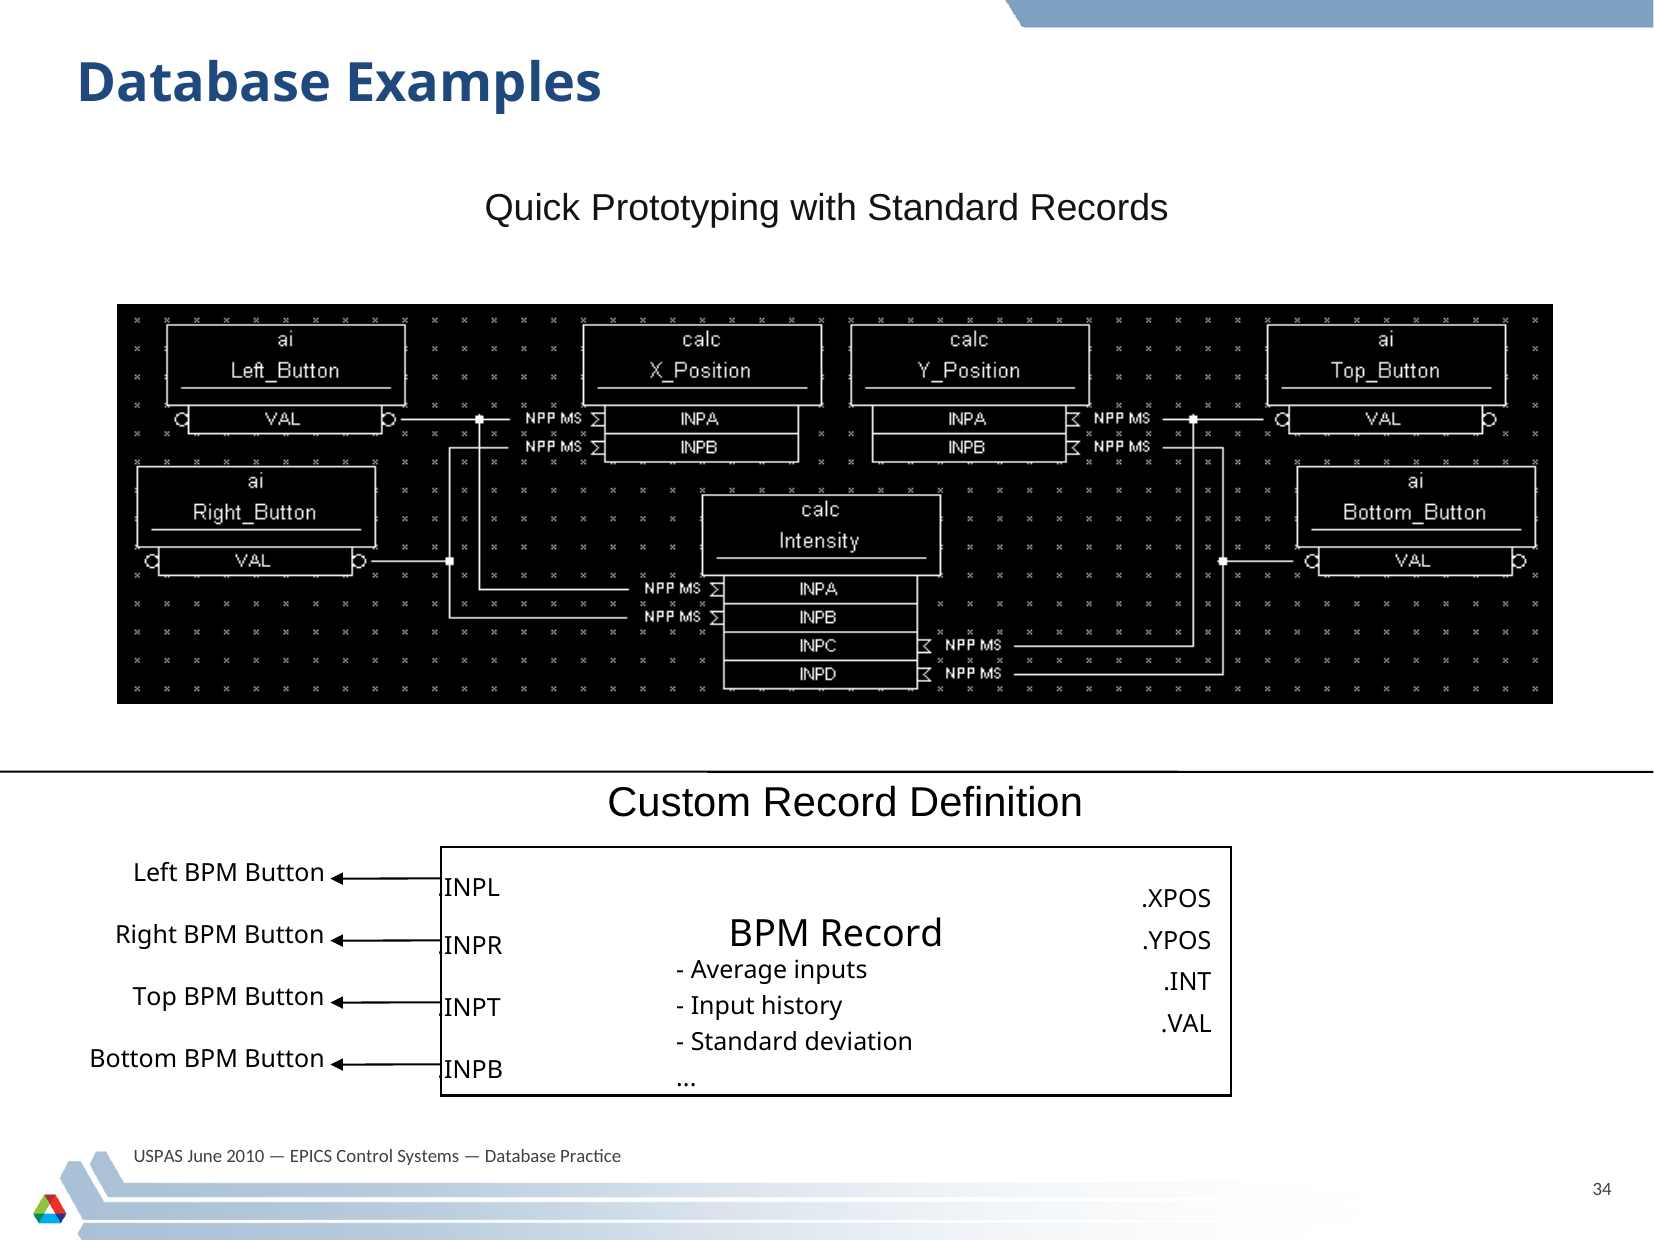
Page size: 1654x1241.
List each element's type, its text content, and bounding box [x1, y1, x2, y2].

text_box Left BPM Button [55, 847, 341, 897]
text_box .XPOS [1060, 873, 1227, 914]
text_box Custom Record Definition [91, 773, 1599, 853]
text_box .INPT [422, 981, 589, 1032]
text_box .INT [1103, 956, 1227, 997]
text_box .INPB [422, 1043, 589, 1094]
text_box .INPR [422, 919, 589, 970]
text_box .VAL [1103, 997, 1227, 1048]
text_box .YPOS [1060, 914, 1227, 956]
text_box Top BPM Button [82, 971, 340, 1021]
text_box Bottom BPM Button [55, 1033, 341, 1084]
text_box BPM Record [624, 898, 1048, 966]
text_box Custom Record Definition [442, 848, 1230, 853]
text_box .INPL [422, 861, 589, 912]
picture [117, 304, 1553, 704]
picture [0, 0, 1654, 29]
text_box - Average inputs - Input history - Standard deviation ... [661, 954, 1103, 1099]
text_box Quick Prototyping with Standard Records [73, 179, 1581, 237]
text_box Right BPM Button [82, 909, 340, 959]
picture [0, 1143, 1654, 1240]
title Database Examples [61, 51, 1500, 123]
